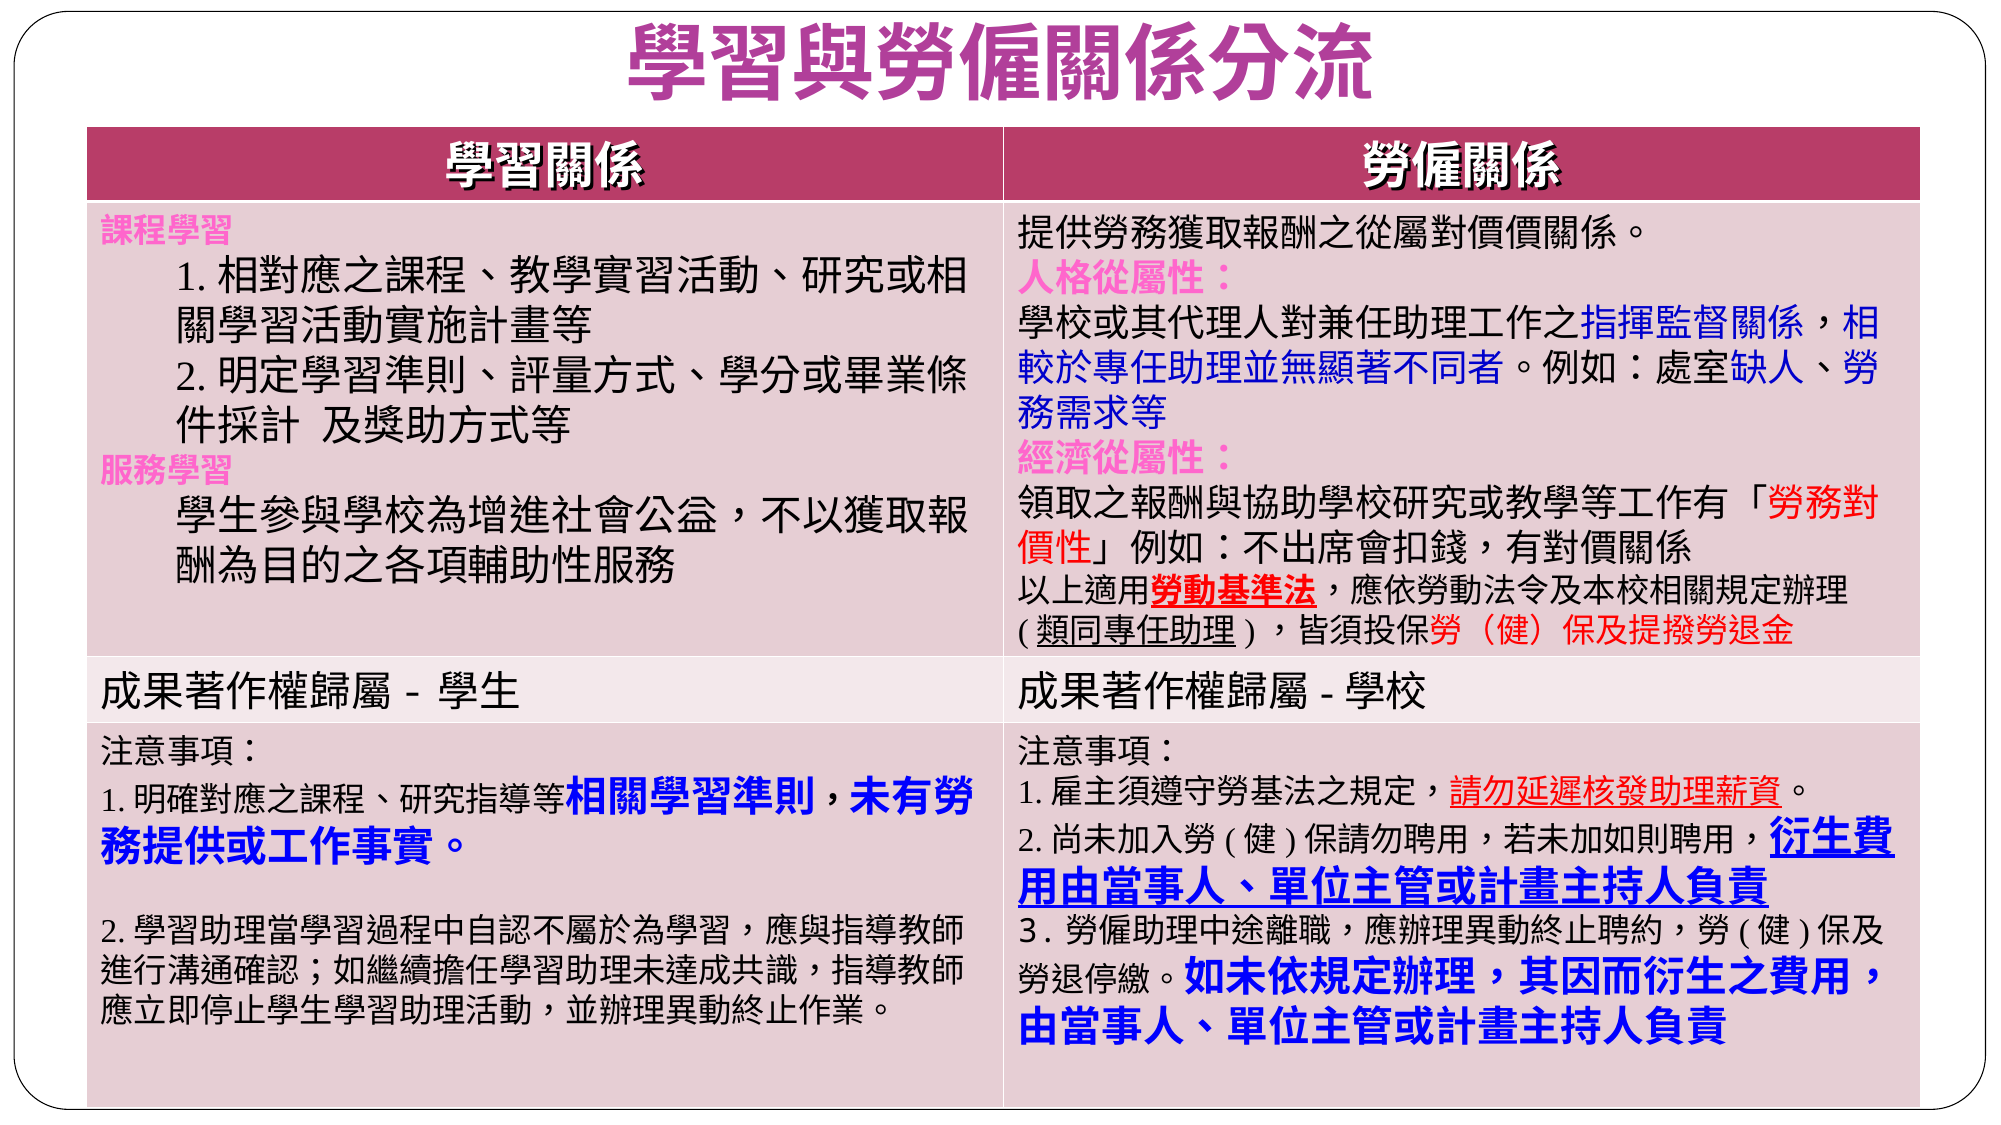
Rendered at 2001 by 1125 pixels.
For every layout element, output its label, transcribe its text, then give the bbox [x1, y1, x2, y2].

table_cell 課程學習 1.相對應之課程、教學實習活動、研究或相關學習活動實施計畫等 2.明定學習準則、評量方式、學分或畢業條件採計 及獎助方式等 服務學習 學生參與學校為增進社會公益，不以獲取報酬為目的之各項輔助性服務 [87, 203, 1003, 656]
title 學習與勞僱關係分流 [137, 9, 1863, 125]
table_header 勞僱關係 [1004, 127, 1920, 200]
table_cell 注意事項： 1.雇主須遵守勞基法之規定，請勿延遲核發助理薪資。 2.尚未加入勞(健)保請勿聘用，若未加如則聘用，衍生費用由當事人、單位主管或計畫主持人負責 3.勞僱助理中途離職，應辦理異動終止聘約，勞(健)保及勞退停繳。如未依規定辦理，其因而衍生之費用，由當事人、單位主管或計畫主持人負責 [1004, 723, 1920, 1107]
table_cell 成果著作權歸屬-學校 [1004, 657, 1920, 722]
table_header 學習關係 [87, 127, 1003, 200]
table_cell 提供勞務獲取報酬之從屬對價價關係。 人格從屬性： 學校或其代理人對兼任助理工作之指揮監督關係，相較於專任助理並無顯著不同者。例如：處室缺人、勞務需求等 經濟從屬性： 領取之報酬與協助學校研究或教學等工作有「勞務對價性」例如：不出席會扣錢，有對價關係 以上適用勞動基準法，應依勞動法令及本校相關規定辦理(類同專任助理)，皆須投保勞（健）保及提撥勞退金 [1004, 203, 1920, 656]
table_cell 成果著作權歸屬-學生 [87, 657, 1003, 722]
table_cell 注意事項： 1.明確對應之課程、研究指導等相關學習準則，未有勞務提供或工作事實。 2.學習助理當學習過程中自認不屬於為學習，應與指導教師進行溝通確認；如繼續擔任學習助理未達成共識，指導教師應立即停止學生學習助理活動，並辦理異動終止作業。 [87, 723, 1003, 1107]
